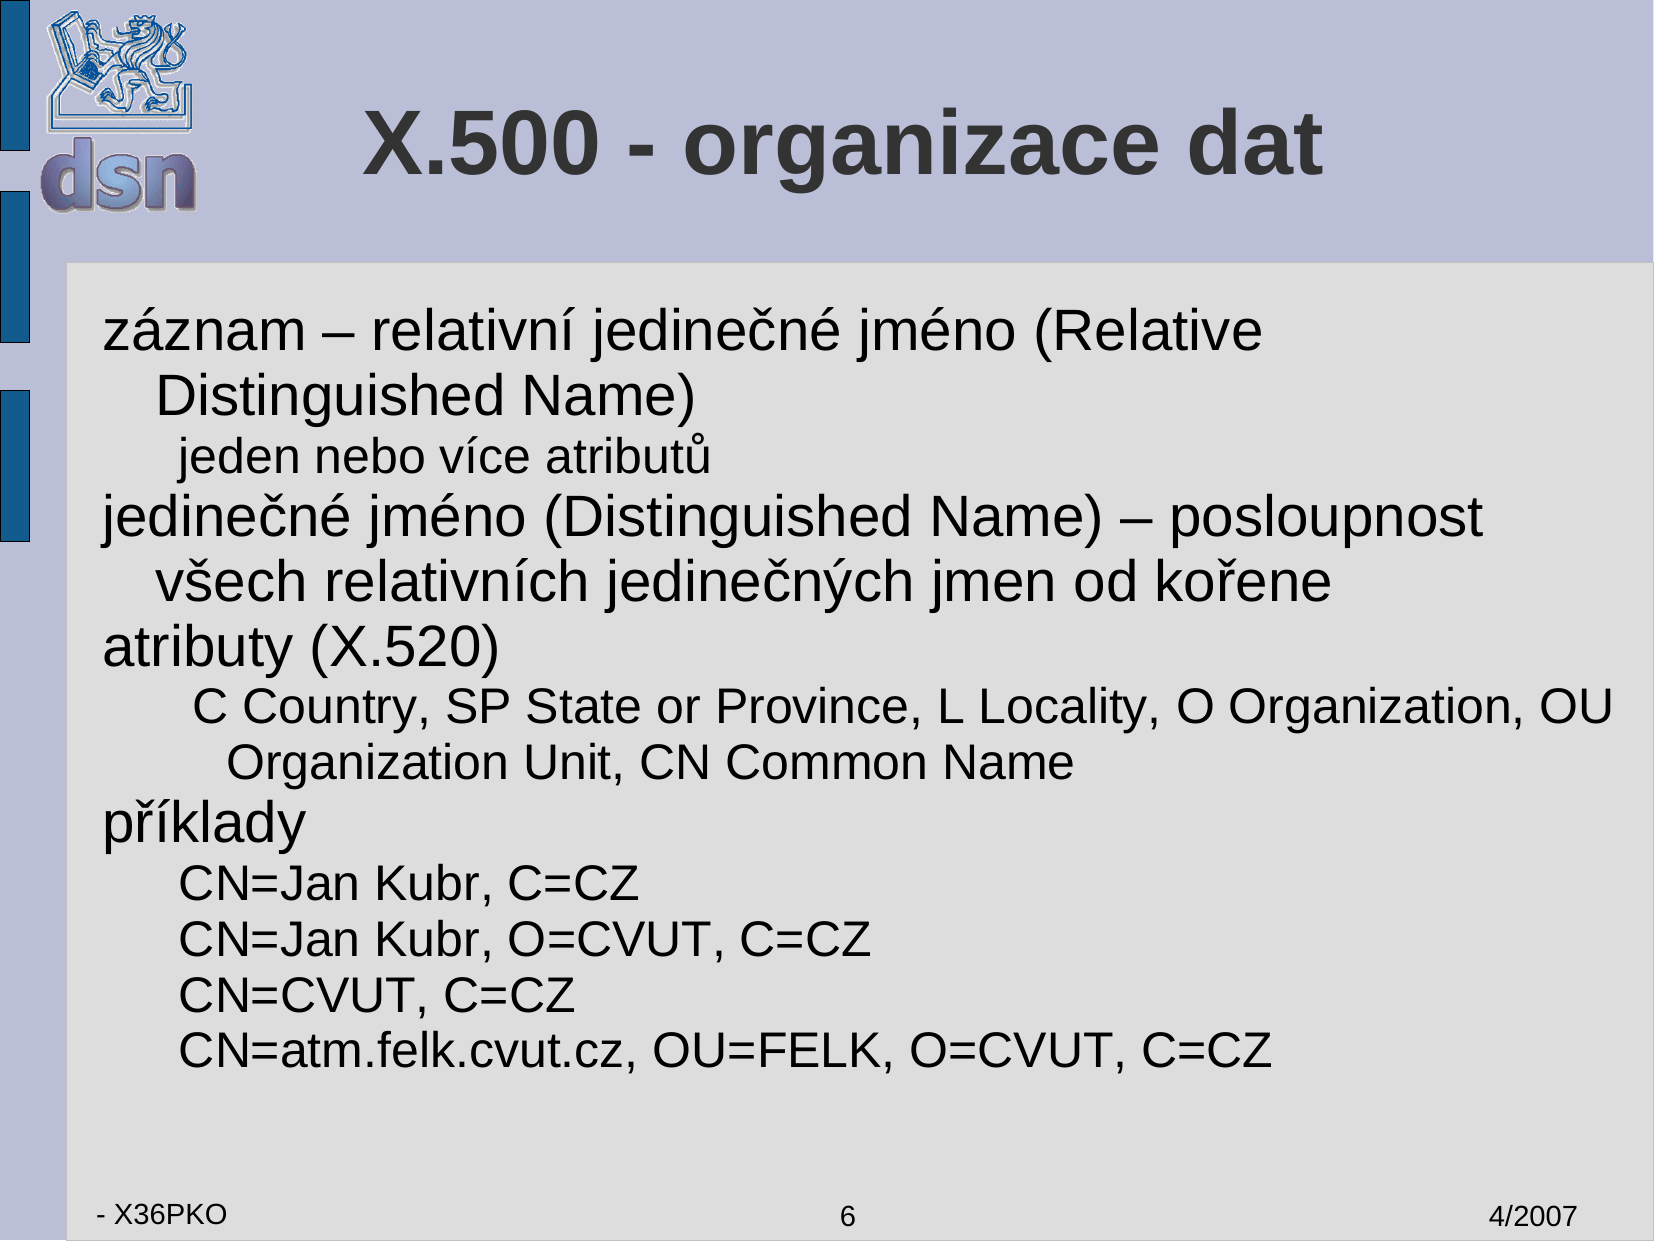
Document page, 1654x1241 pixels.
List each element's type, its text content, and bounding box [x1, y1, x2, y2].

list záznam – relativní jedinečné jméno (Relative Distinguished Name) jeden nebo více atributů jedinečné jméno (Distinguished Name) – posloupnost všech relativních jedinečných jmen od kořene atributy (X.520) C Country, SP State or Province, L Locality, O Organization, OU Organization Unit, CN Common Name příklady CN=Jan Kubr, C=CZ CN=Jan Kubr, O=CVUT, C=CZ CN=CVUT, C=CZ CN=atm.felk.cvut.cz, OU=FELK, O=CVUT, C=CZ [84, 297, 1622, 1126]
title X.500 - organizace dat [210, 39, 1478, 247]
picture [10, 10, 223, 230]
